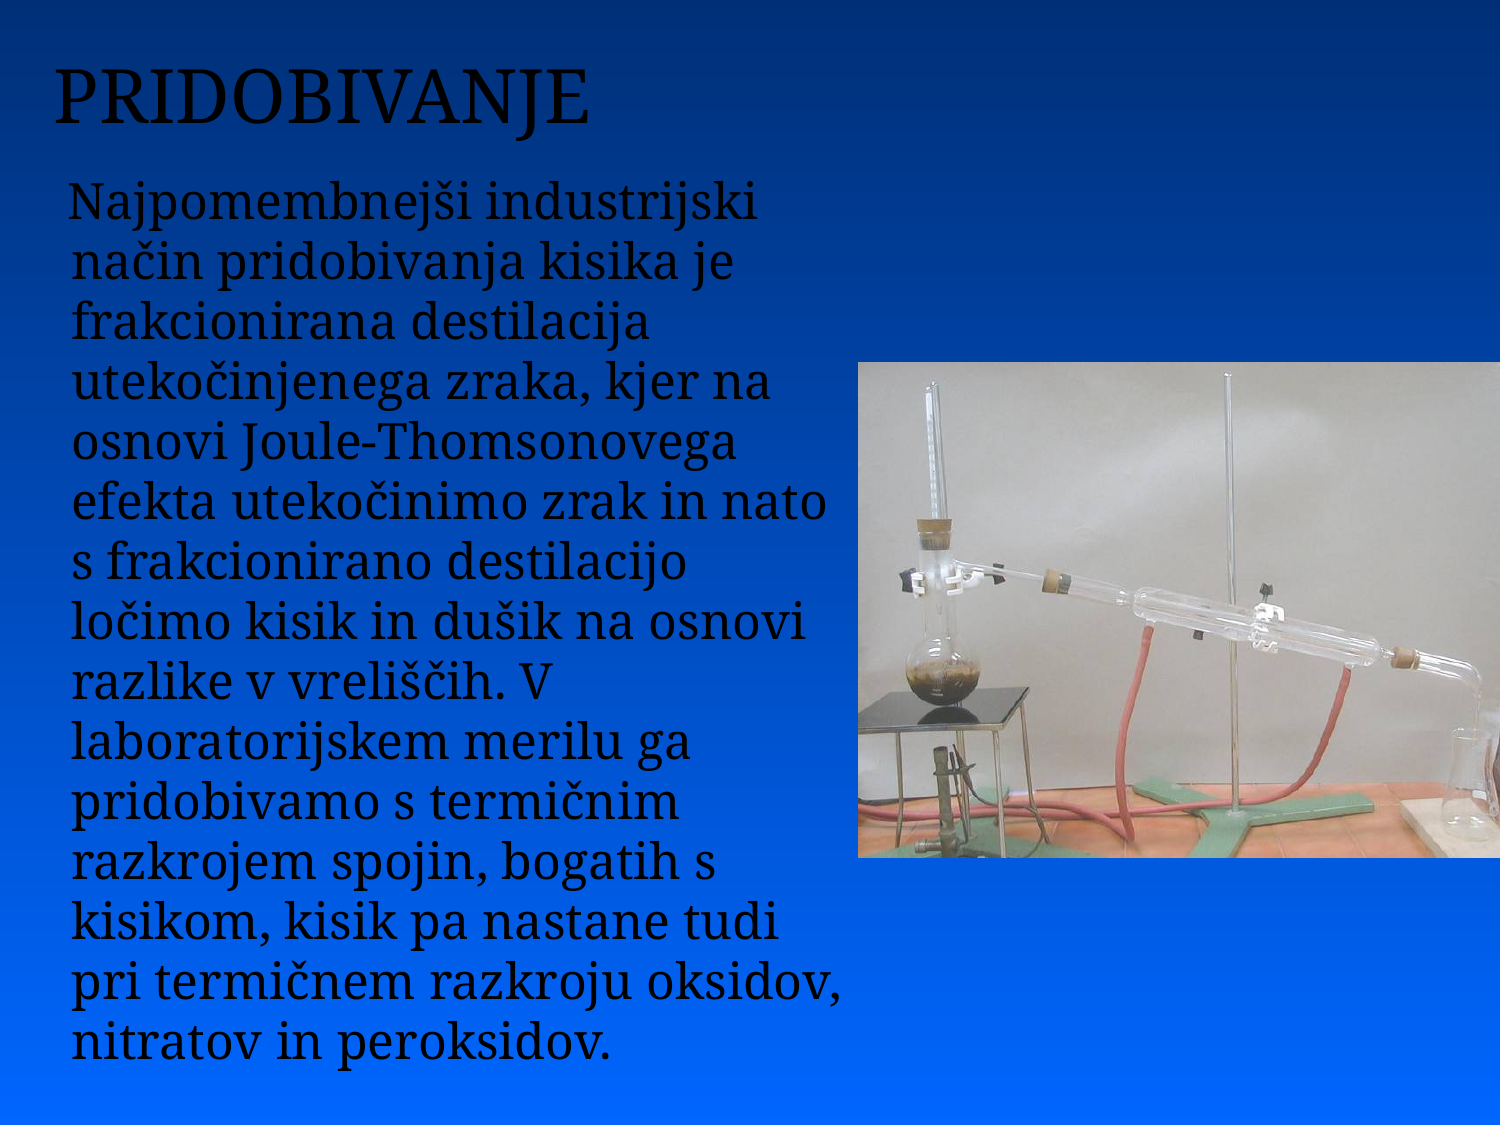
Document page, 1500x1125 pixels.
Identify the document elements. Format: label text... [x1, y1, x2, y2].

picture [858, 362, 1500, 858]
list Najpomembnejši industrijski način pridobivanja kisika je frakcionirana destilacija utekočinjenega zraka, kjer na osnovi Joule-Thomsonovega efekta utekočinimo zrak in nato s frakcionirano destilacijo ločimo kisik in dušik na osnovi razlike v vreliščih. V laboratorijskem merilu ga pridobivamo s termičnim razkrojem spojin, bogatih s kisikom, kisik pa nastane tudi pri termičnem razkroju oksidov, nitratov in peroksidov. [0, 162, 875, 1075]
title PRIDOBIVANJE [0, 0, 1350, 188]
